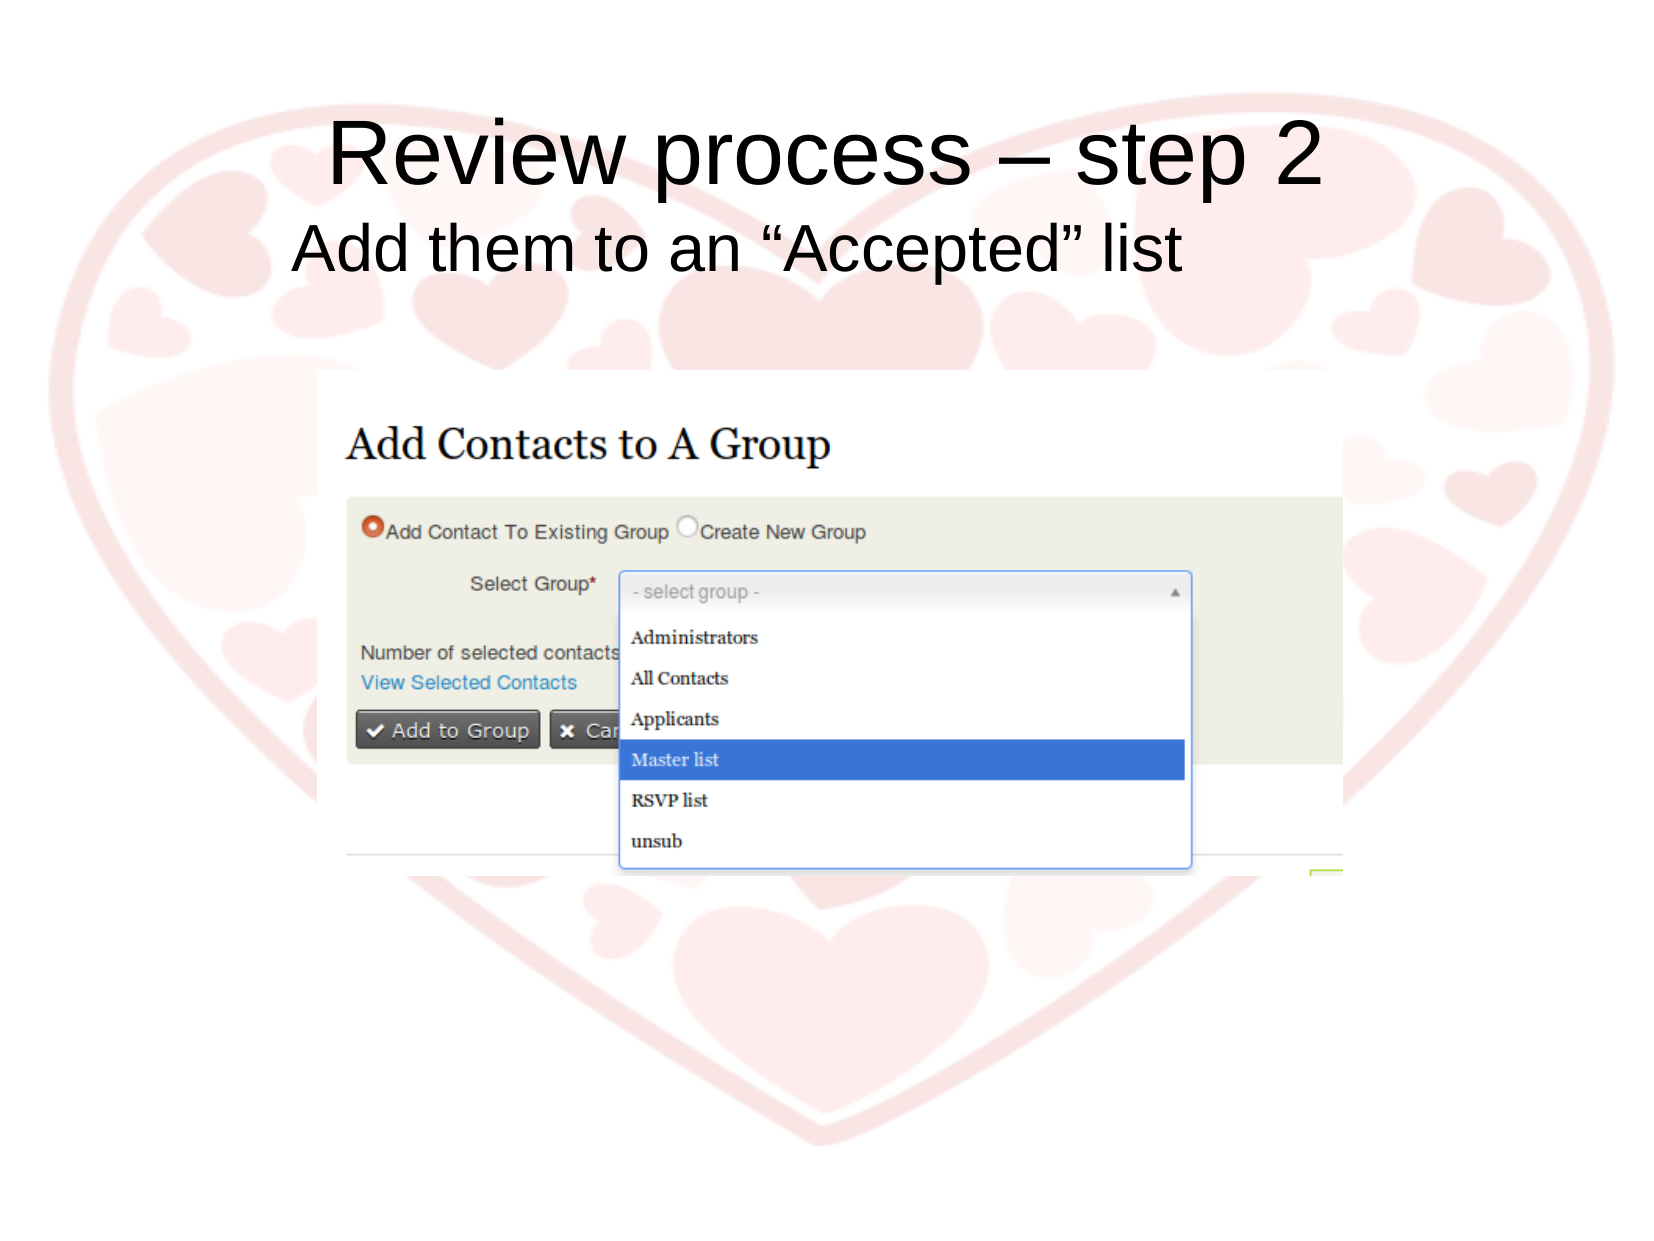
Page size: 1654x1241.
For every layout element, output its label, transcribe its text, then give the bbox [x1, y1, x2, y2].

title Review process – step 2 [82, 49, 1571, 257]
picture [317, 370, 1343, 876]
text_box Add them to an “Accepted” list [220, 210, 1471, 301]
